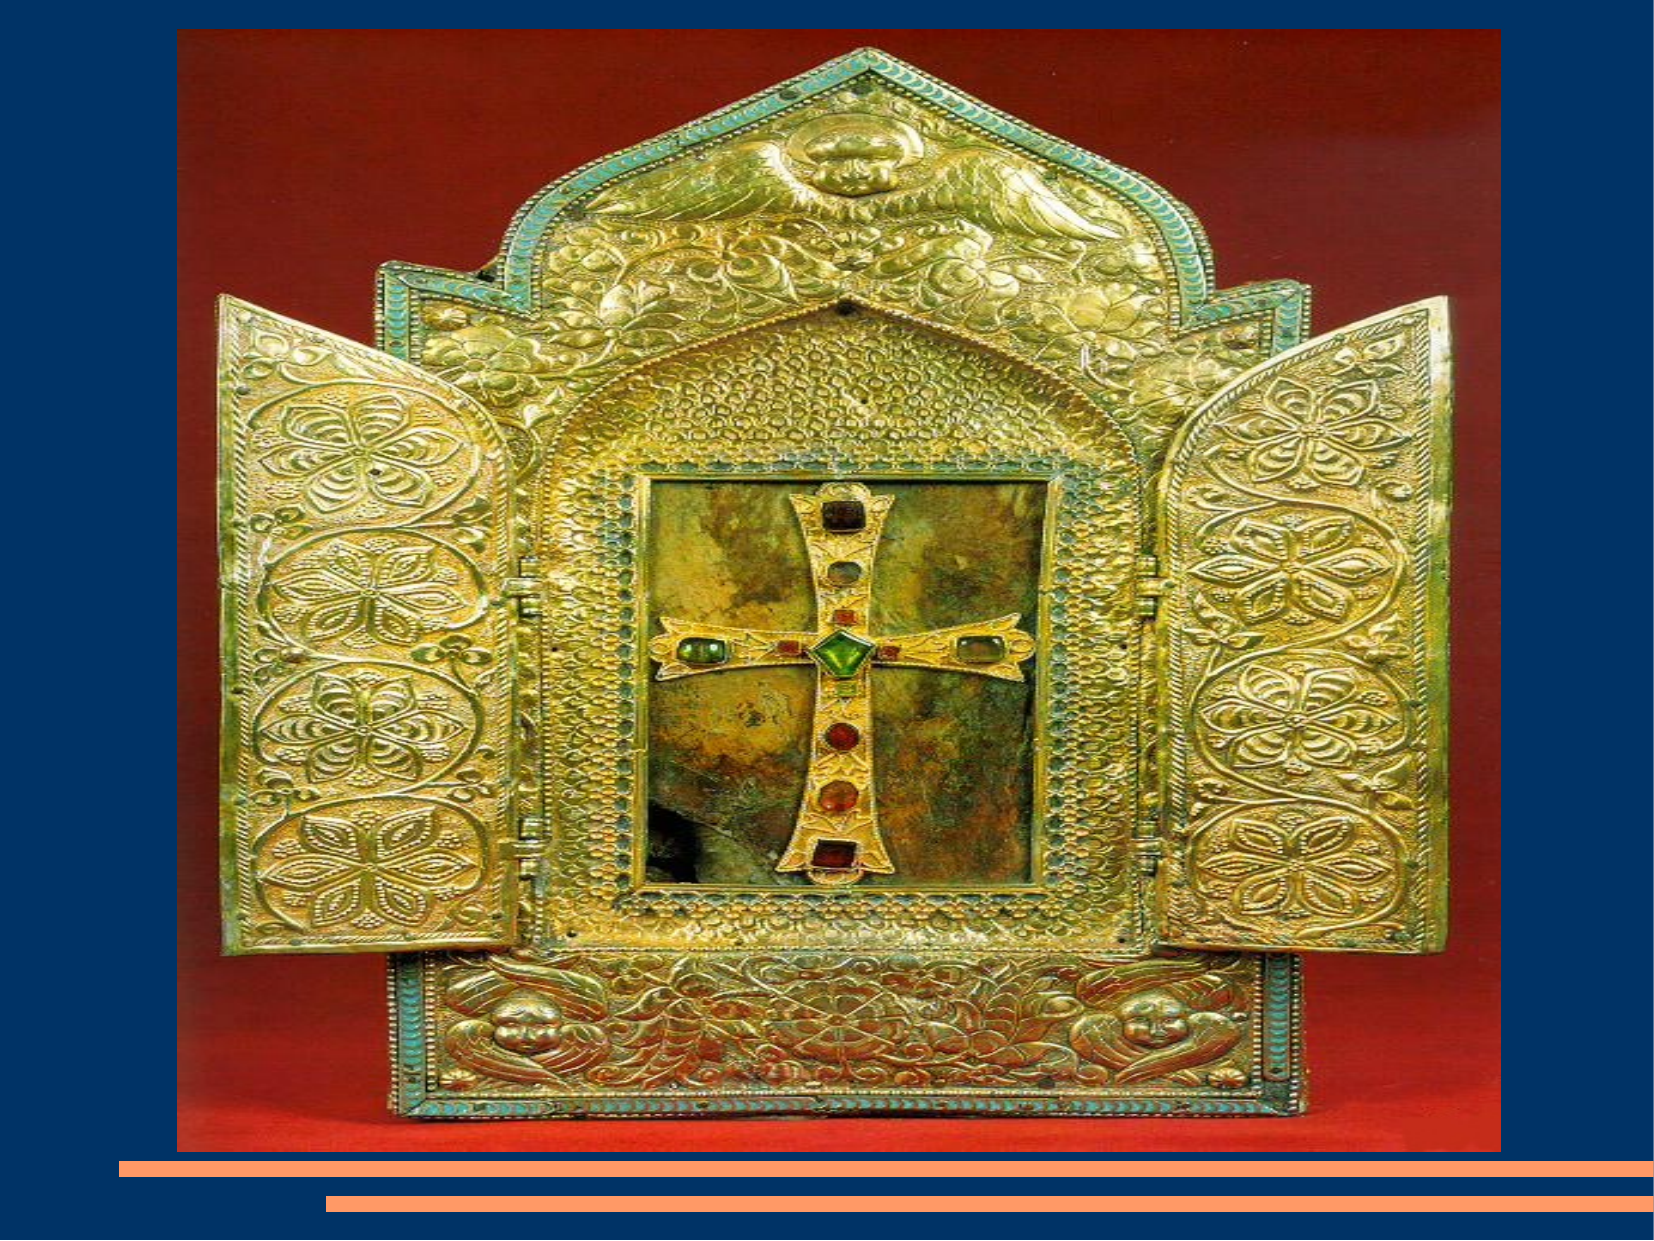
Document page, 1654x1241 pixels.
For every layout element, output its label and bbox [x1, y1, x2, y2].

picture [177, 29, 1501, 1152]
